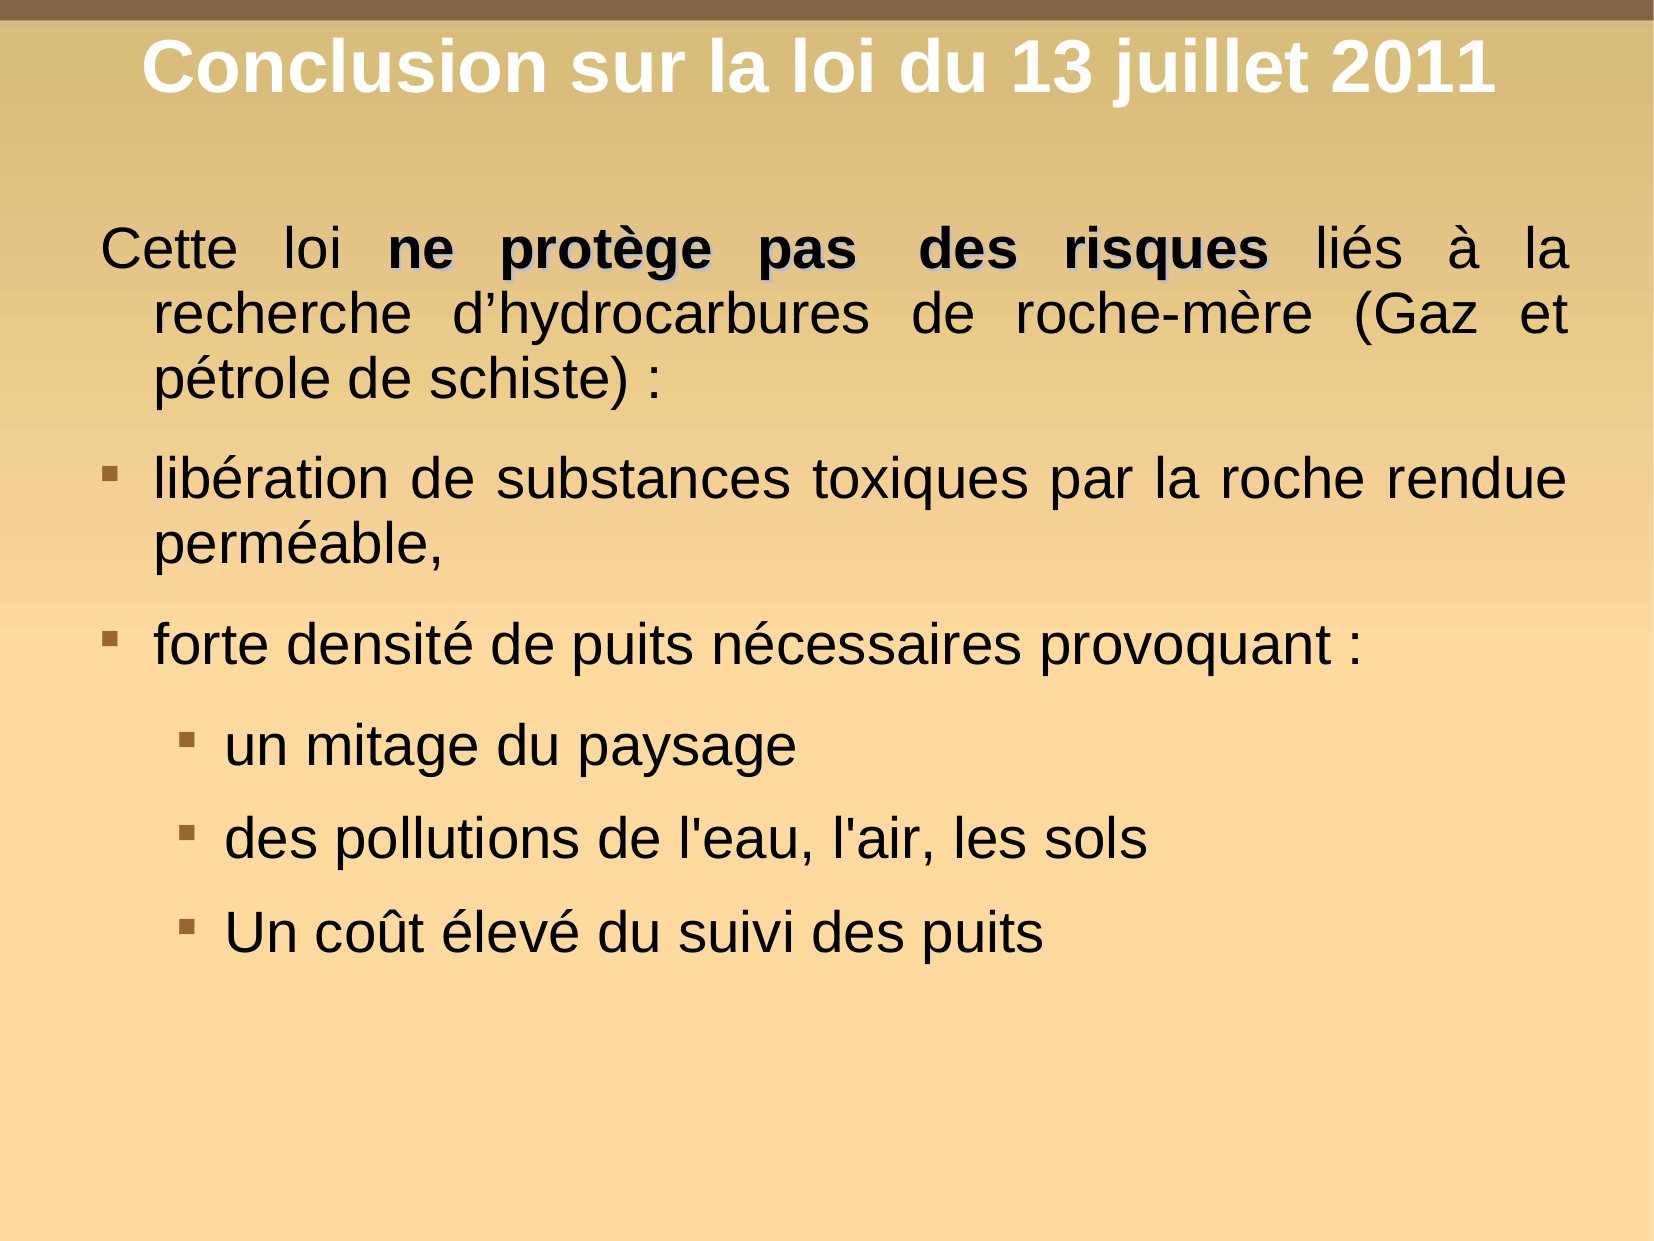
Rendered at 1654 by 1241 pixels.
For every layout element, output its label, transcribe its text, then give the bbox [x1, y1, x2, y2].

title Conclusion sur la loi du 13 juillet 2011 [76, 0, 1565, 130]
picture [0, 0, 1654, 1241]
list Cette loi ne protège pas des risques liés à la recherche d’hydrocarbures de roche-mère (Gaz et pétrole de schiste) : libération de substances toxiques par la roche rendue perméable, forte densité de puits nécessaires provoquant : un mitage du paysage des pollutions de l'eau, l'air, les sols Un coût élevé du suivi des puits [82, 212, 1571, 1166]
